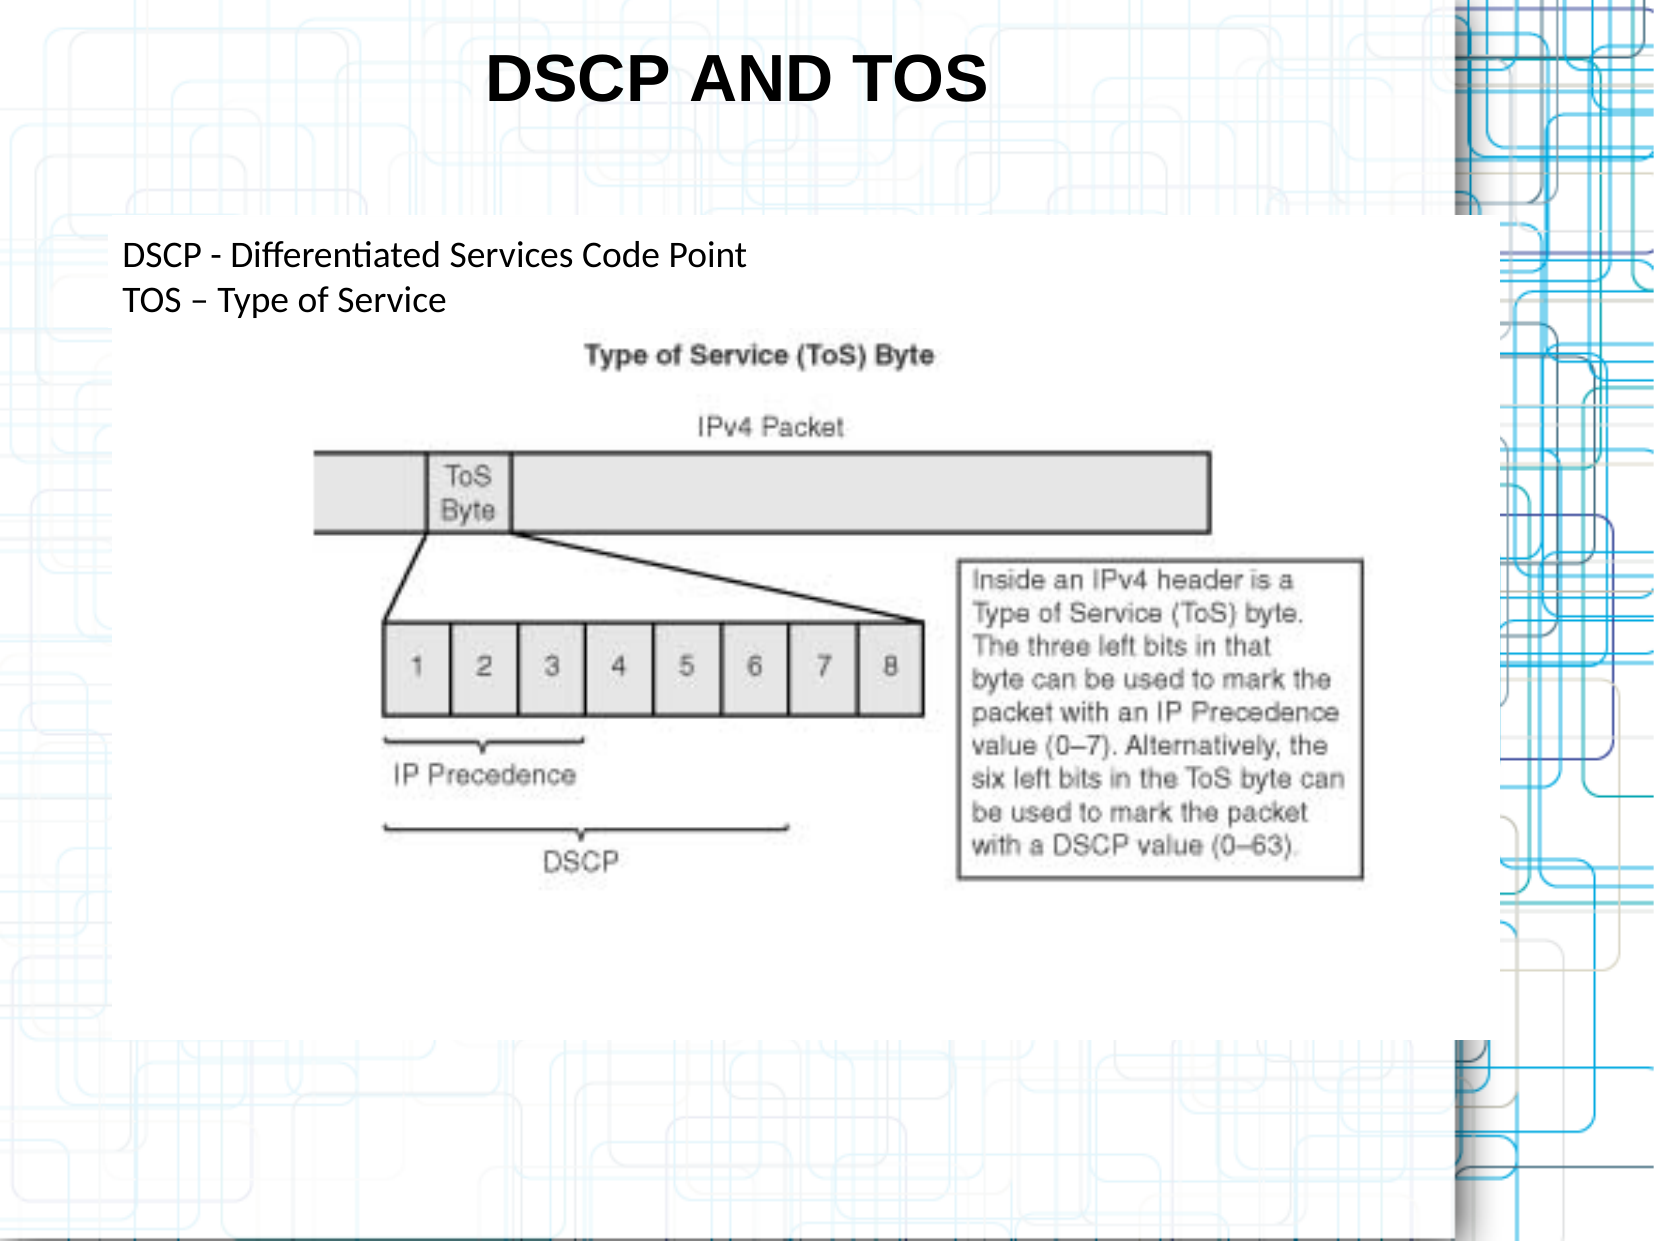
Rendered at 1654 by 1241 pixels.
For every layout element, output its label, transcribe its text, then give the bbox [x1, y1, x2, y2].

text_box [112, 215, 1500, 1040]
text_box DSCP - Differentiated Services Code Point TOS – Type of Service [107, 222, 965, 328]
picture [0, 0, 1654, 1241]
title DSCP AND TOS [112, 24, 1363, 126]
